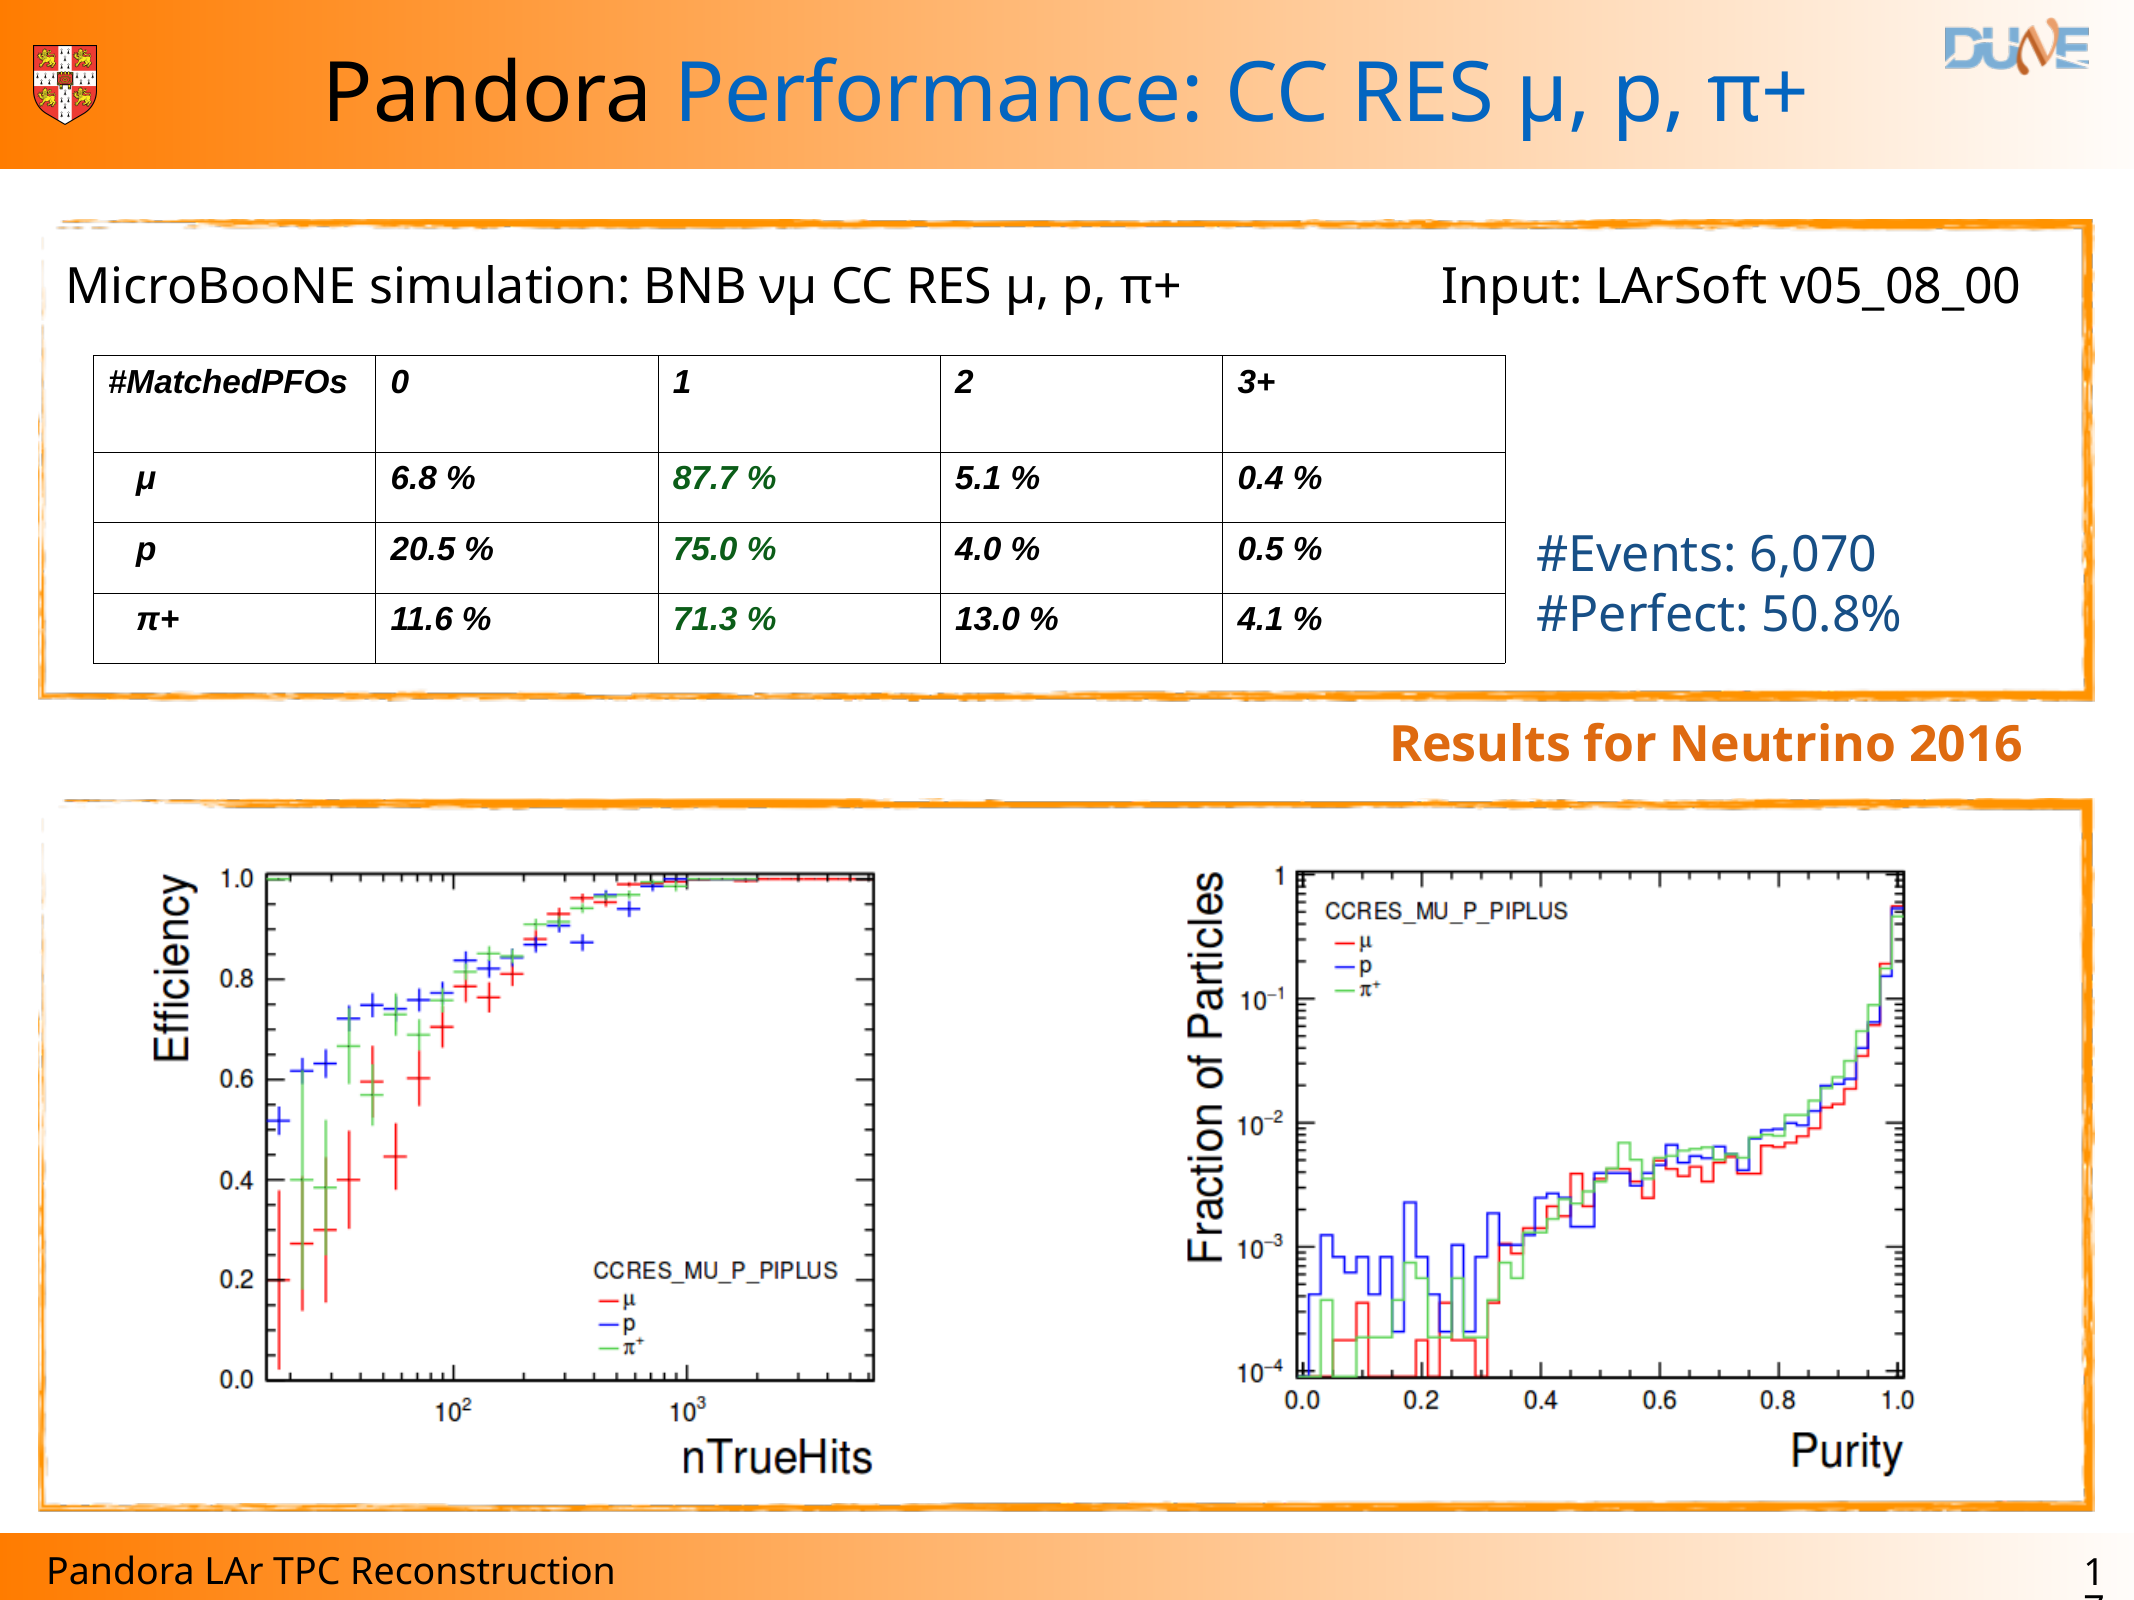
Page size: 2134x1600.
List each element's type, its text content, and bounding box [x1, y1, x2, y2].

table_cell 20.5 % [376, 523, 658, 593]
table_header 0 [376, 356, 658, 452]
table_cell 0.5 % [1223, 523, 1505, 593]
text_box <number> [2075, 1539, 2132, 1600]
table_cell 75.0 % [659, 523, 940, 593]
table_cell 0.4 % [1223, 453, 1505, 522]
table_cell 5.1 % [941, 453, 1222, 522]
picture [33, 45, 97, 125]
table_cell p [94, 523, 375, 593]
table_header 1 [659, 356, 940, 452]
table_cell 6.8 % [376, 453, 658, 522]
picture [38, 219, 2095, 704]
picture [1944, 17, 2090, 76]
text_box #Events: 6,070 #Perfect: 50.8% [1528, 499, 1932, 665]
text_box w [cm] [433, 1533, 438, 1600]
table_cell π+ [94, 594, 375, 663]
table_cell 13.0 % [941, 594, 1222, 663]
text_box Pandora Performance: CC RES μ, p, π+ [208, 27, 1925, 150]
table_cell 4.0 % [941, 523, 1222, 593]
text_box <number> [942, 1533, 949, 1600]
table_header 2 [941, 356, 1222, 452]
table_cell 71.3 % [659, 594, 940, 663]
text_box Results for Neutrino 2016 [1334, 702, 2079, 780]
picture [38, 798, 2095, 1514]
table_header 3+ [1223, 356, 1505, 452]
text_box <number> [942, 0, 949, 27]
table_header #MatchedPFOs [94, 356, 375, 452]
text_box Input: LArSoft v05_08_00 [1408, 244, 2056, 322]
table_cell 87.7 % [659, 453, 940, 522]
table_cell μ [94, 453, 375, 522]
table_cell 11.6 % [376, 594, 658, 663]
table_cell 4.1 % [1223, 594, 1505, 663]
